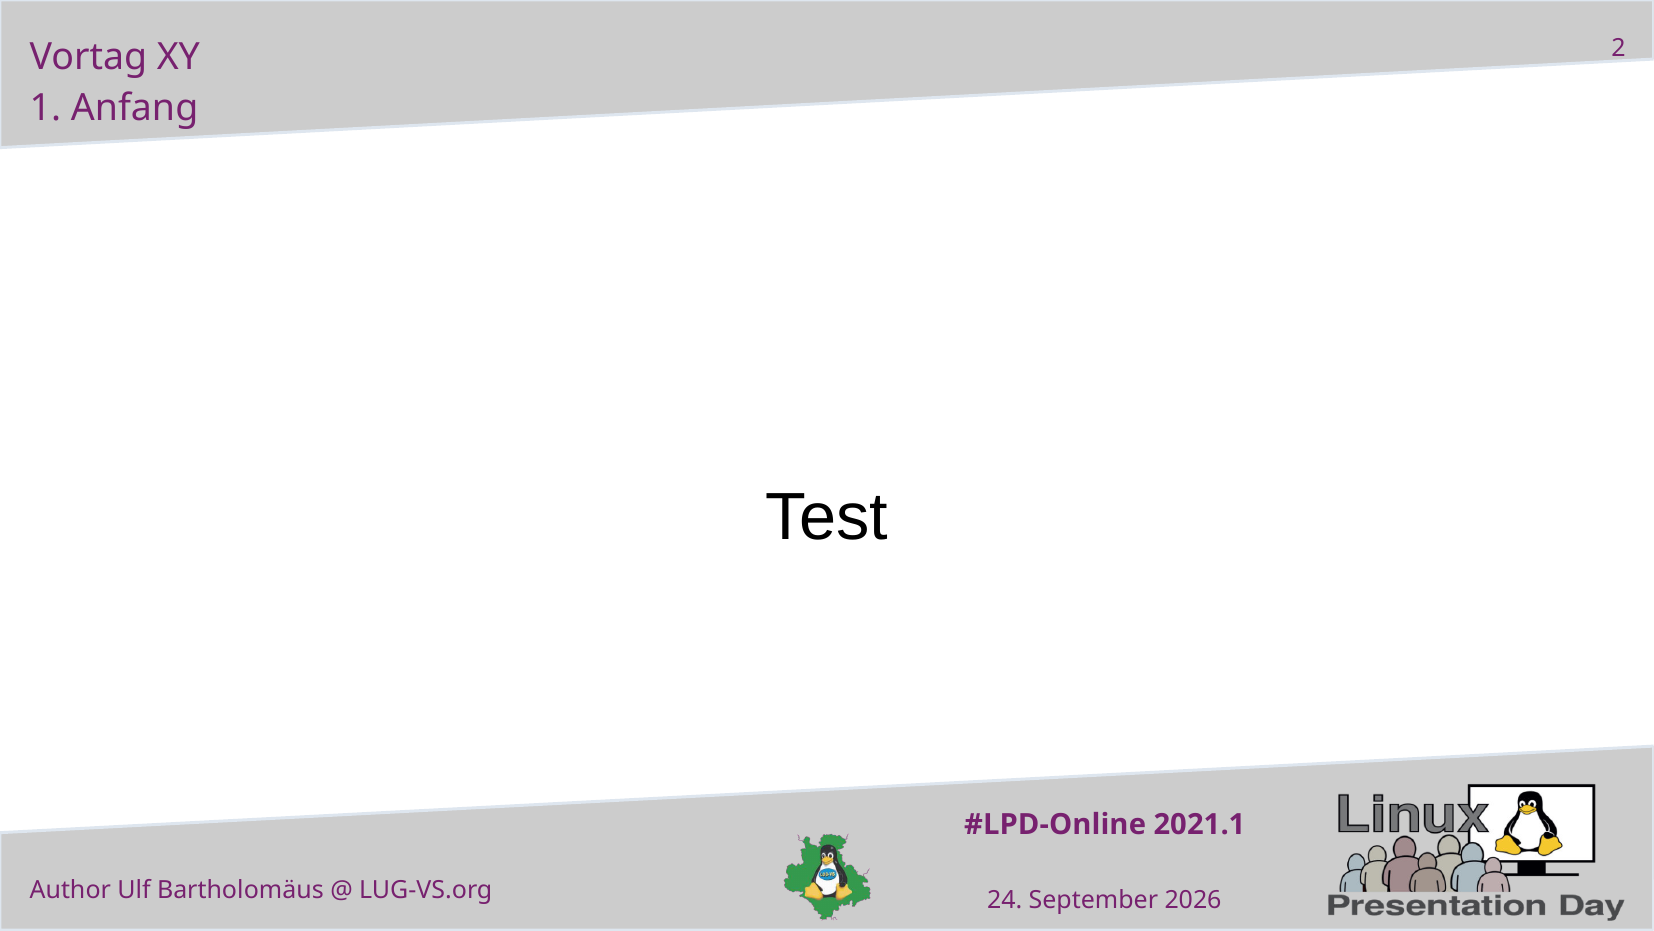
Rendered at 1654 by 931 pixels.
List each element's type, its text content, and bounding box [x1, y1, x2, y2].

picture [781, 831, 873, 921]
subtitle Test [88, 236, 1565, 798]
picture [1328, 783, 1625, 921]
title Vortag XY 1. Anfang [29, 29, 1211, 148]
